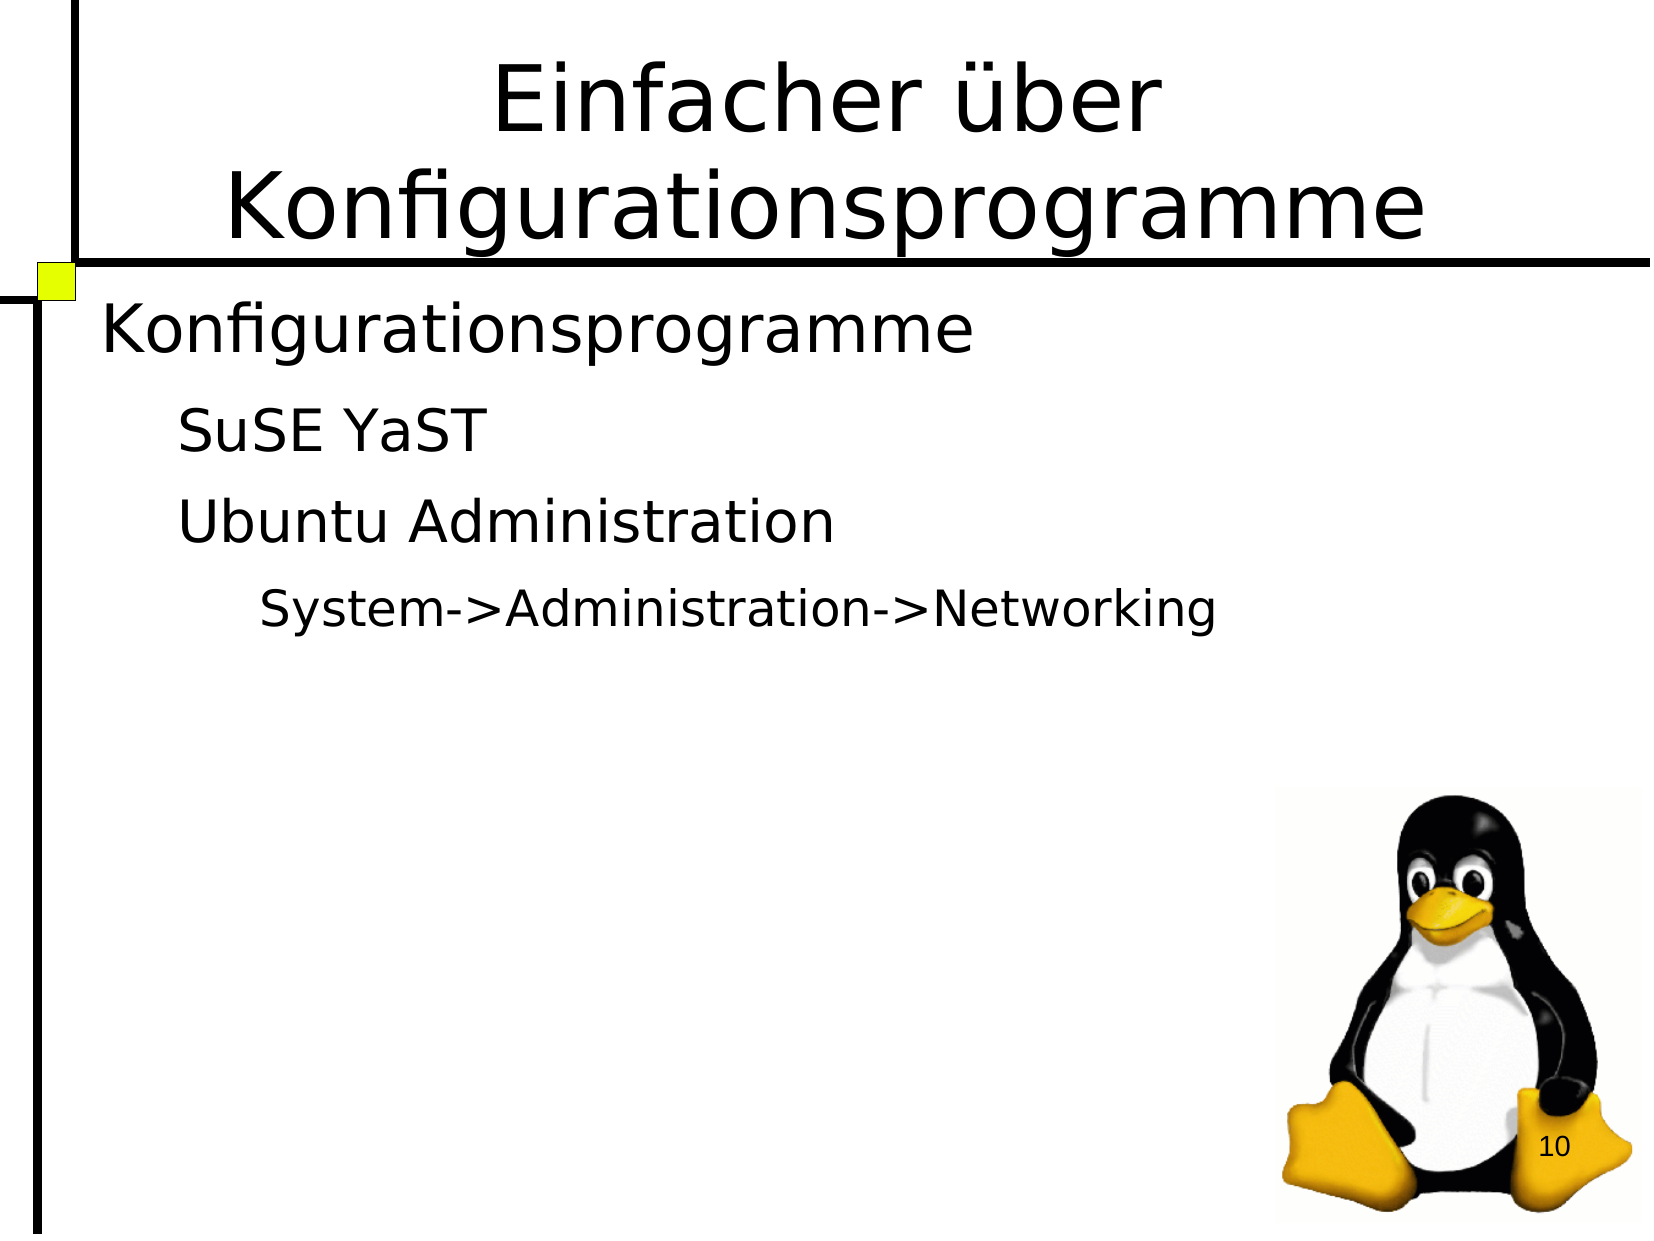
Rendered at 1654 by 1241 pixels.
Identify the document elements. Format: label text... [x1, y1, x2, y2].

list Konfigurationsprogramme SuSE YaST Ubuntu Administration System->Administration->Networking [82, 290, 1571, 1094]
picture [1275, 787, 1642, 1223]
title Einfacher über Konfigurationsprogramme [82, 45, 1571, 261]
